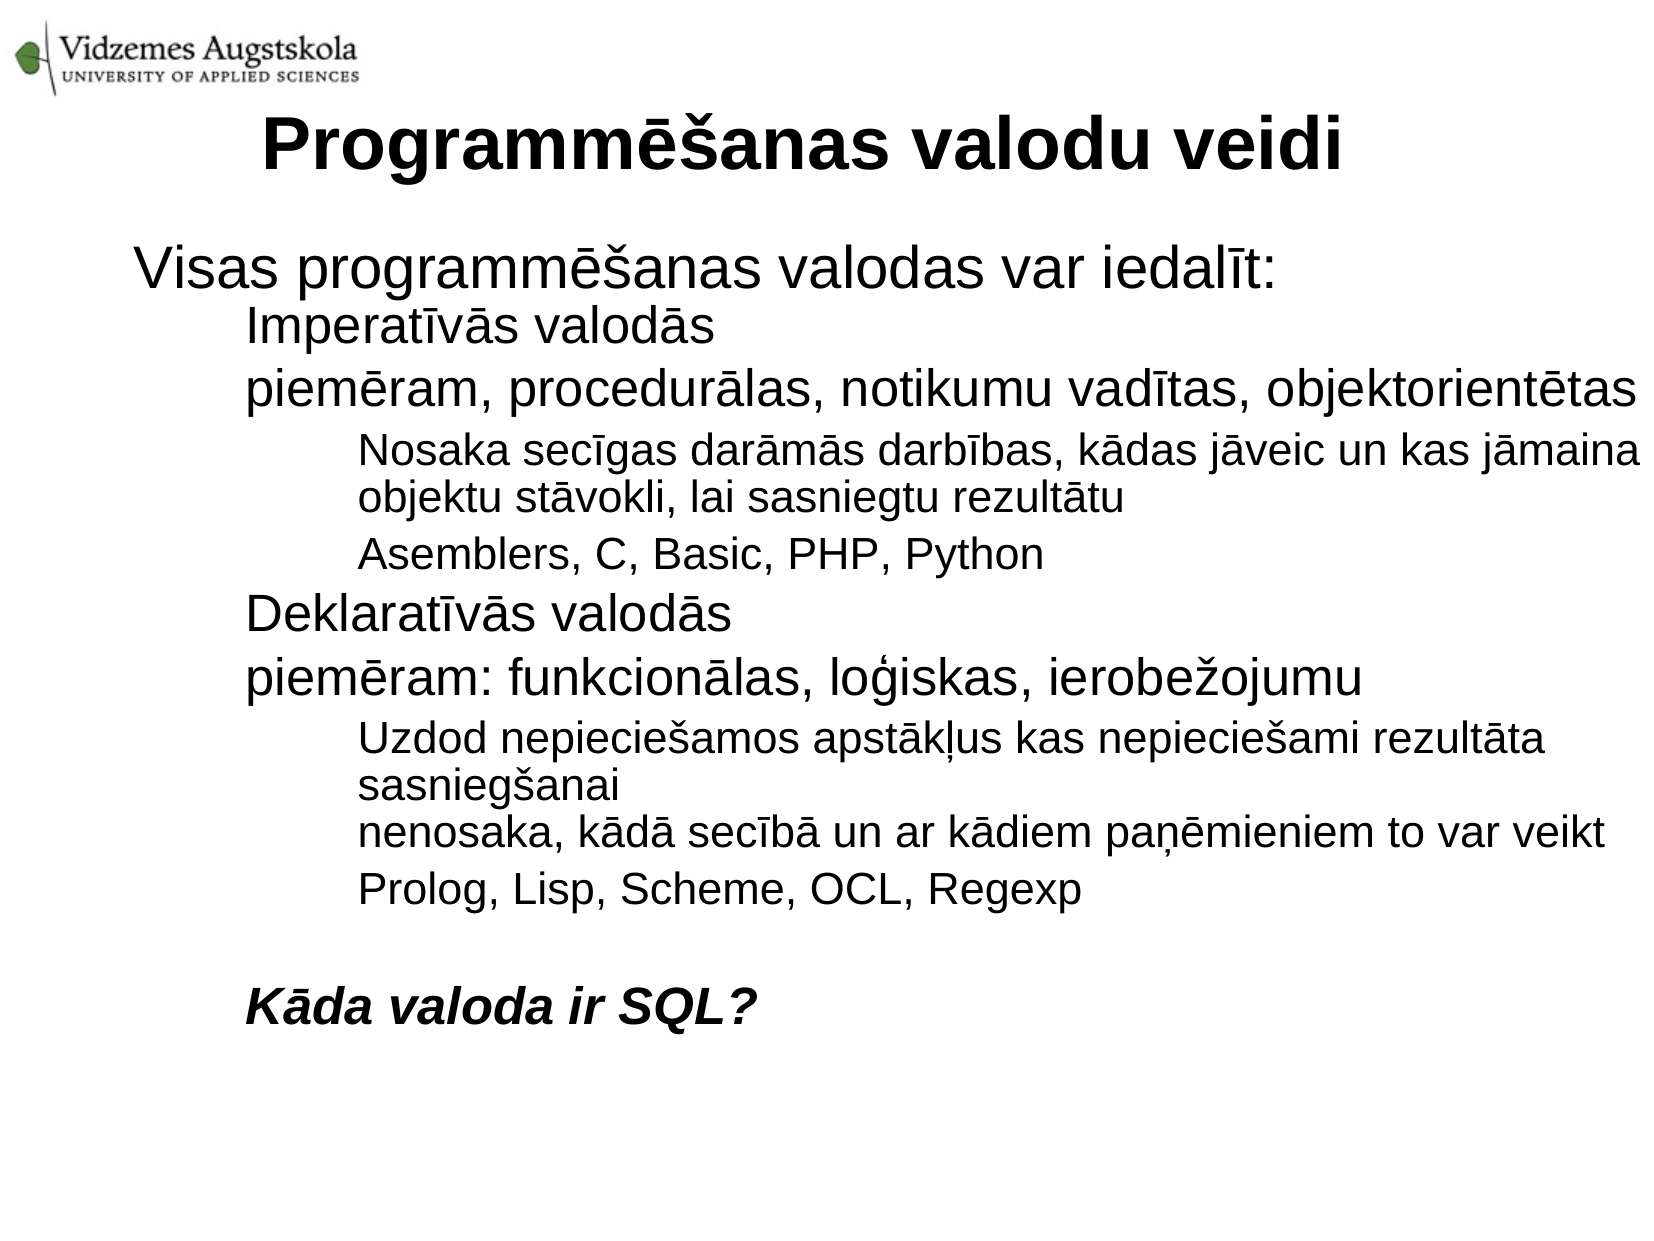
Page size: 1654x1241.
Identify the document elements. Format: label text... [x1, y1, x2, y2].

picture [5, 2, 368, 113]
list Visas programmēšanas valodas var iedalīt: Imperatīvās valodās piemēram, procedurālas, notikumu vadītas, objektorientētas Nosaka secīgas darāmās darbības, kādas jāveic un kas jāmaina objektu stāvokli, lai sasniegtu rezultātu Asemblers, C, Basic, PHP, Python Deklaratīvās valodās piemēram: funkcionālas, loģiskas, ierobežojumu Uzdod nepieciešamos apstākļus kas nepieciešami rezultāta sasniegšanai nenosaka, kādā secībā un ar kādiem paņēmieniem to var veikt Prolog, Lisp, Scheme, OCL, Regexp Kāda valoda ir SQL? [82, 236, 1642, 1107]
title Programmēšanas valodu veidi [94, 96, 1512, 195]
